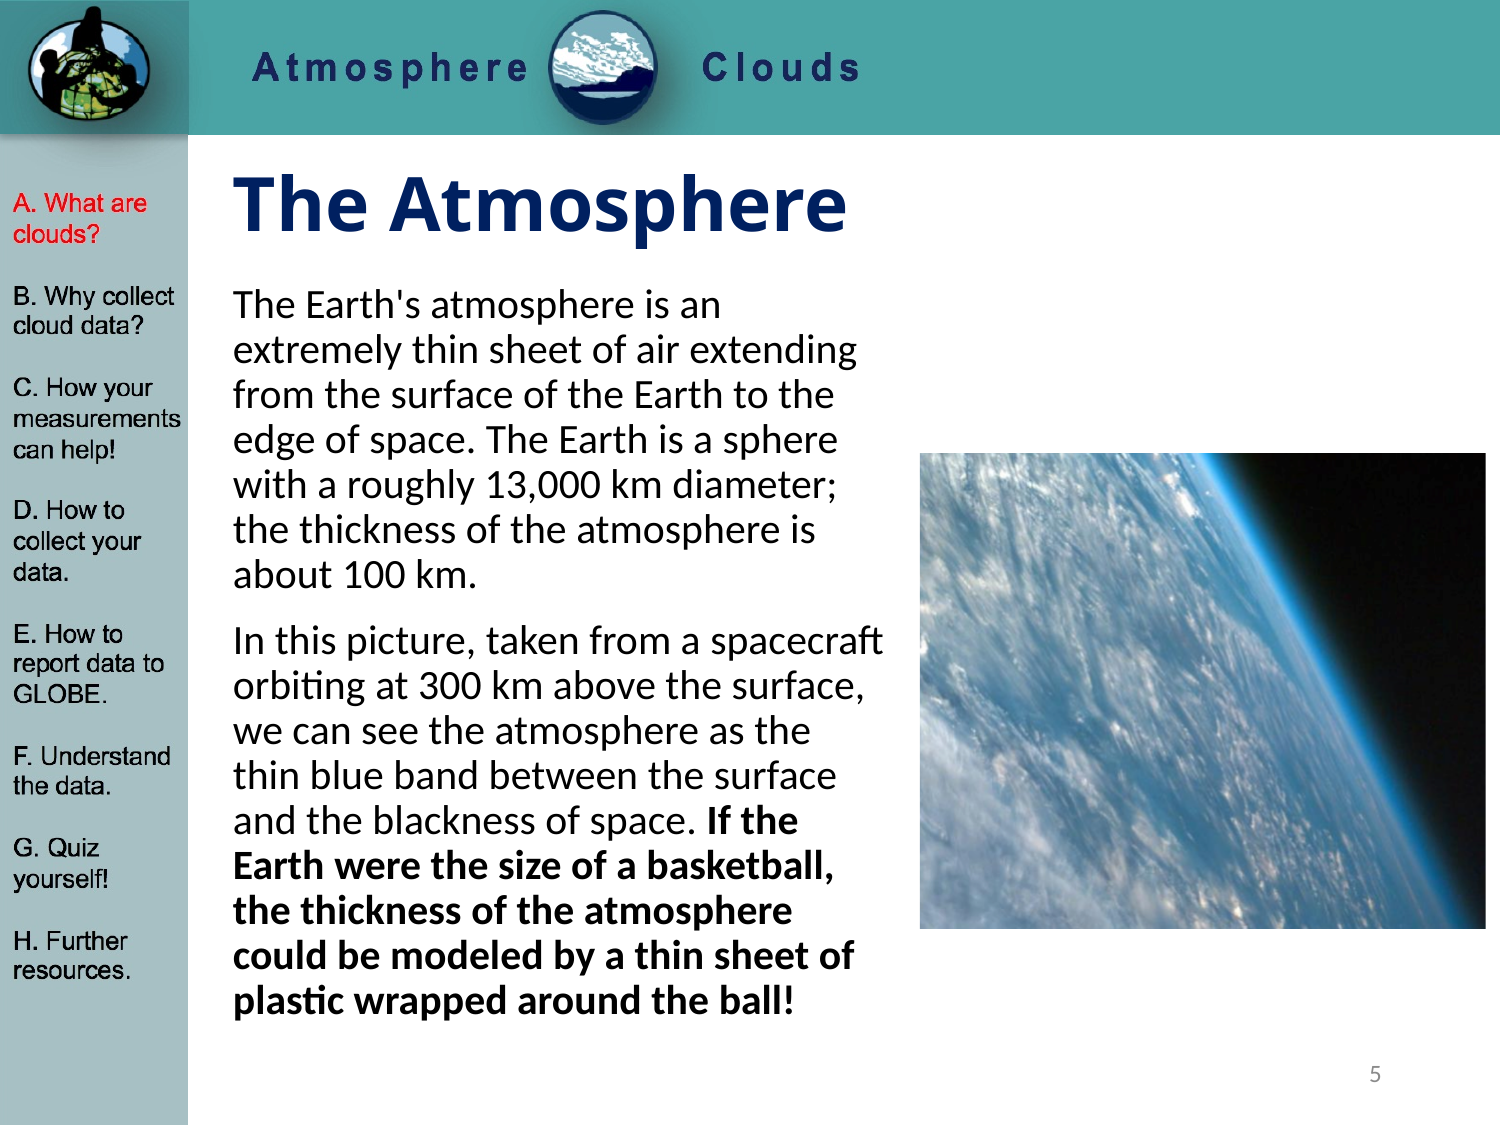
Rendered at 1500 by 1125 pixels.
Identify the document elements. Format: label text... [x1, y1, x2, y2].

picture [0, 0, 1500, 1125]
title The Atmosphere [217, 98, 1442, 316]
slide_number <number> [1059, 1042, 1397, 1103]
list The Earth's atmosphere is an extremely thin sheet of air extending from the surface of the Earth to the edge of space. The Earth is a sphere with a roughly 13,000 km diameter; the thickness of the atmosphere is about 100 km. In this picture, taken from a spacecraft orbiting at 300 km above the surface, we can see the atmosphere as the thin blue band between the surface and the blackness of space. If the Earth were the size of a basketball, the thickness of the atmosphere could be modeled by a thin sheet of plastic wrapped around the ball! [217, 275, 903, 1018]
picture [919, 453, 1486, 929]
